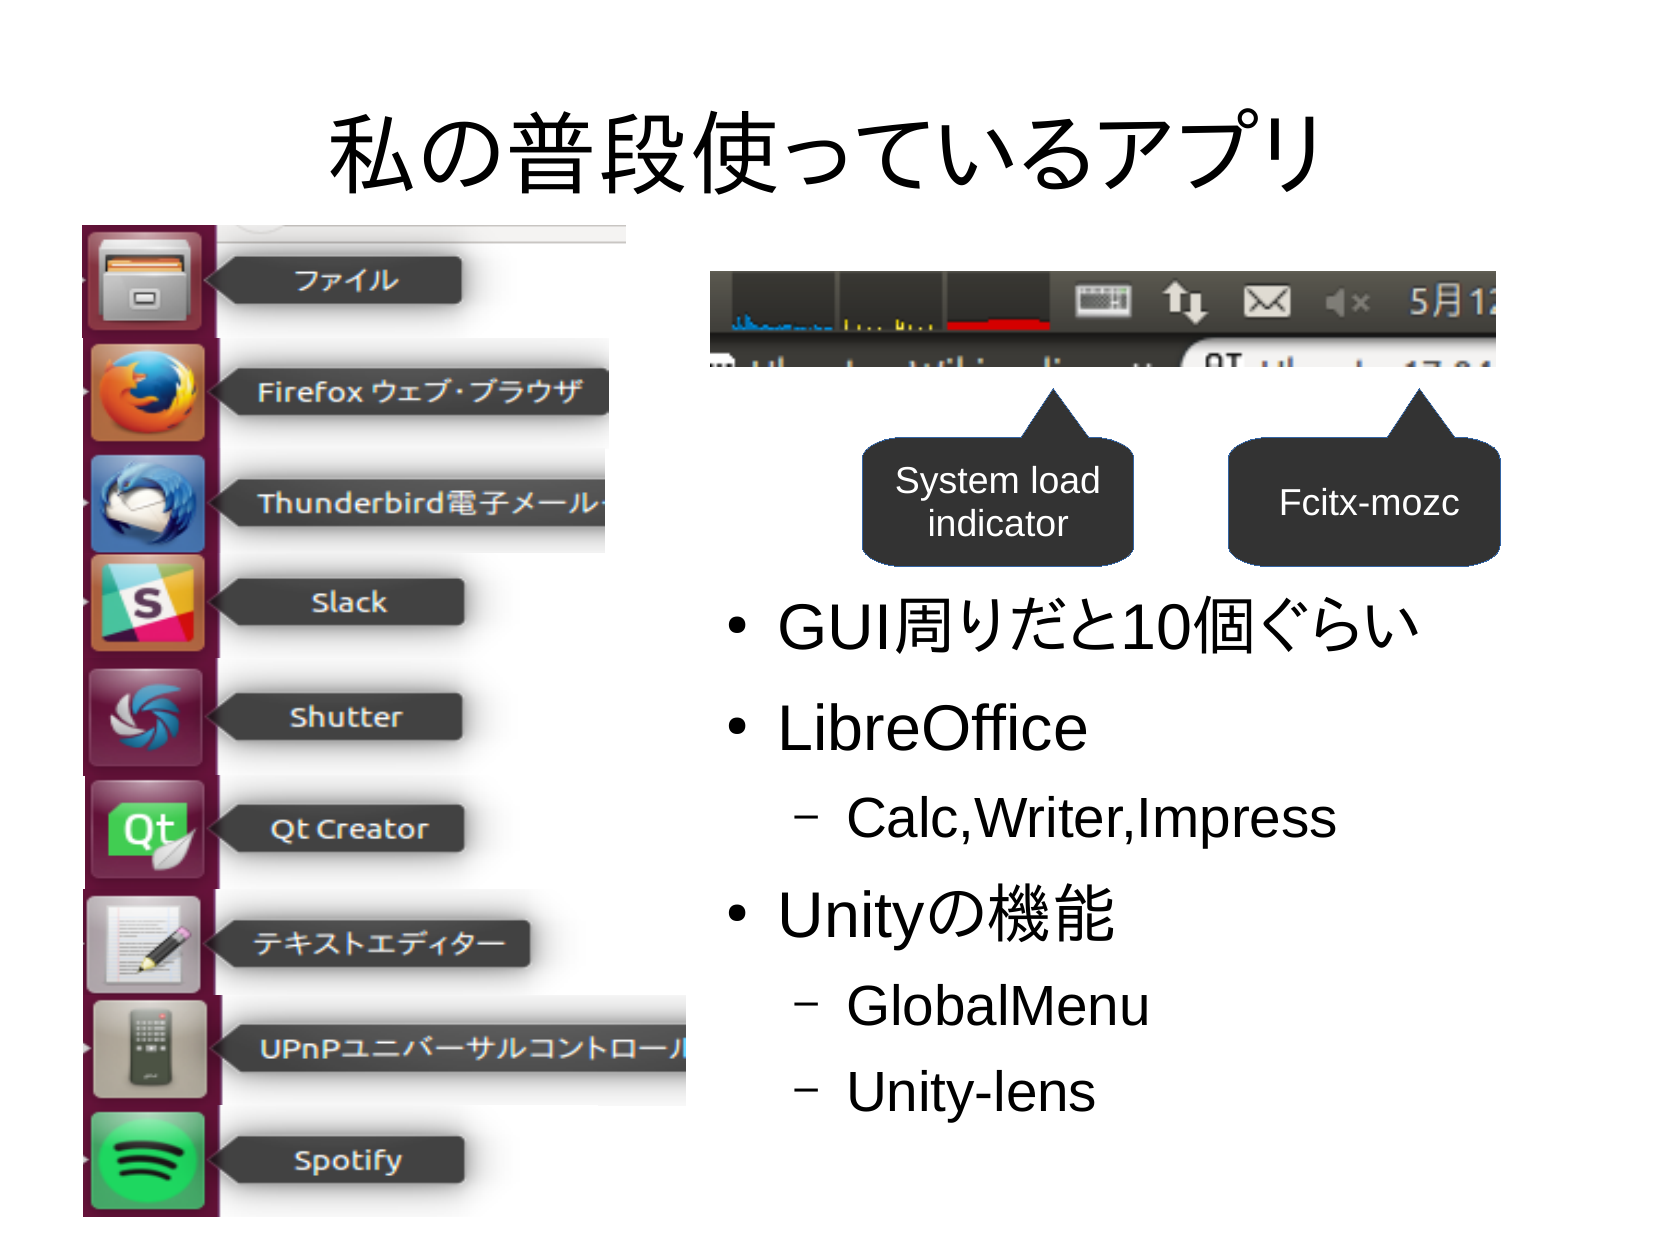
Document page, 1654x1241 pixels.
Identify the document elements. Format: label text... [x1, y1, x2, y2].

picture [710, 271, 1496, 367]
list GUI周りだと10個ぐらい LibreOffice Calc,Writer,Impress Unityの機能 GlobalMenu Unity-lens [708, 590, 1548, 1125]
title 私の普段使っているアプリ [82, 49, 1571, 257]
picture [82, 225, 686, 1217]
text_box System load indicator [862, 388, 1134, 567]
text_box Fcitx-mozc [1228, 388, 1501, 567]
